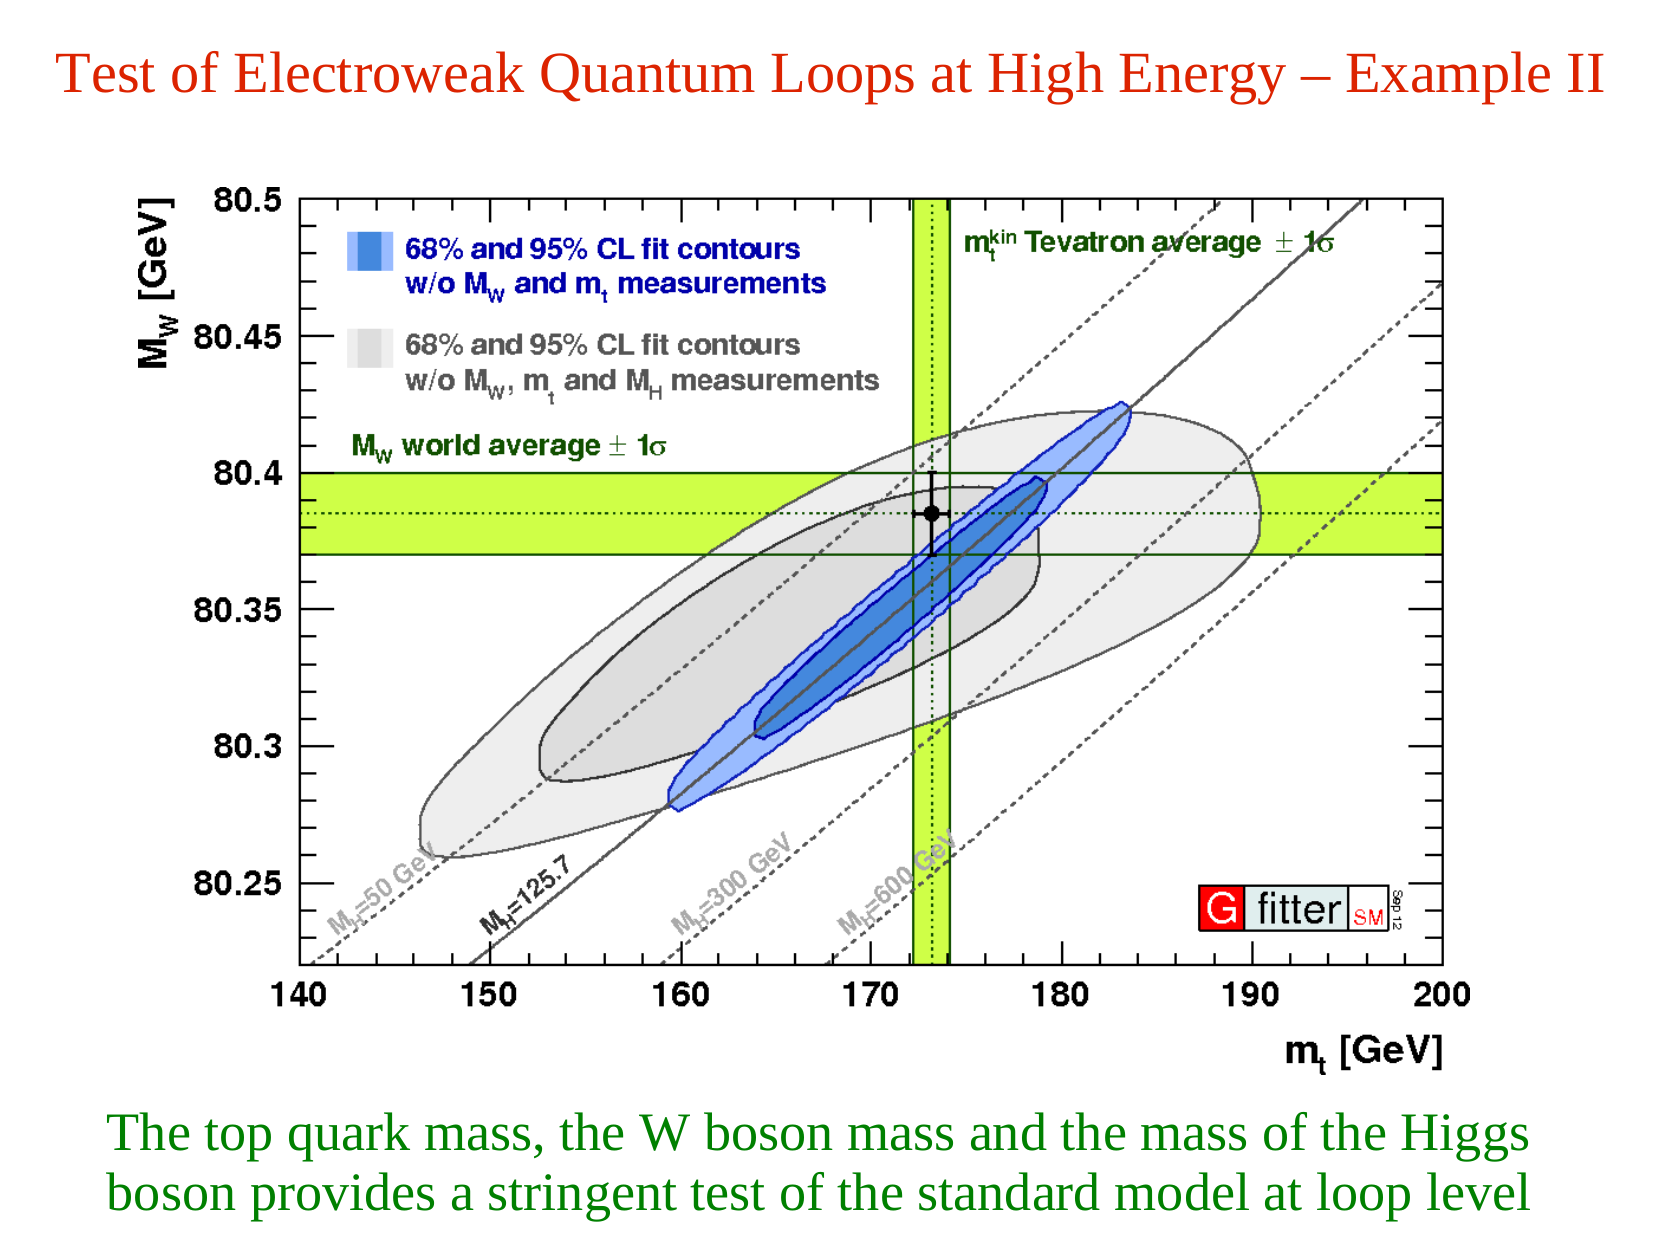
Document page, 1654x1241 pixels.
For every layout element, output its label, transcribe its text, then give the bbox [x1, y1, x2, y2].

list The top quark mass, the W boson mass and the mass of the Higgs boson provides a stringent test of the standard model at loop level [36, 1102, 1642, 1241]
picture [138, 187, 1470, 1075]
title Test of Electroweak Quantum Loops at High Energy – Example II [32, 0, 1630, 150]
